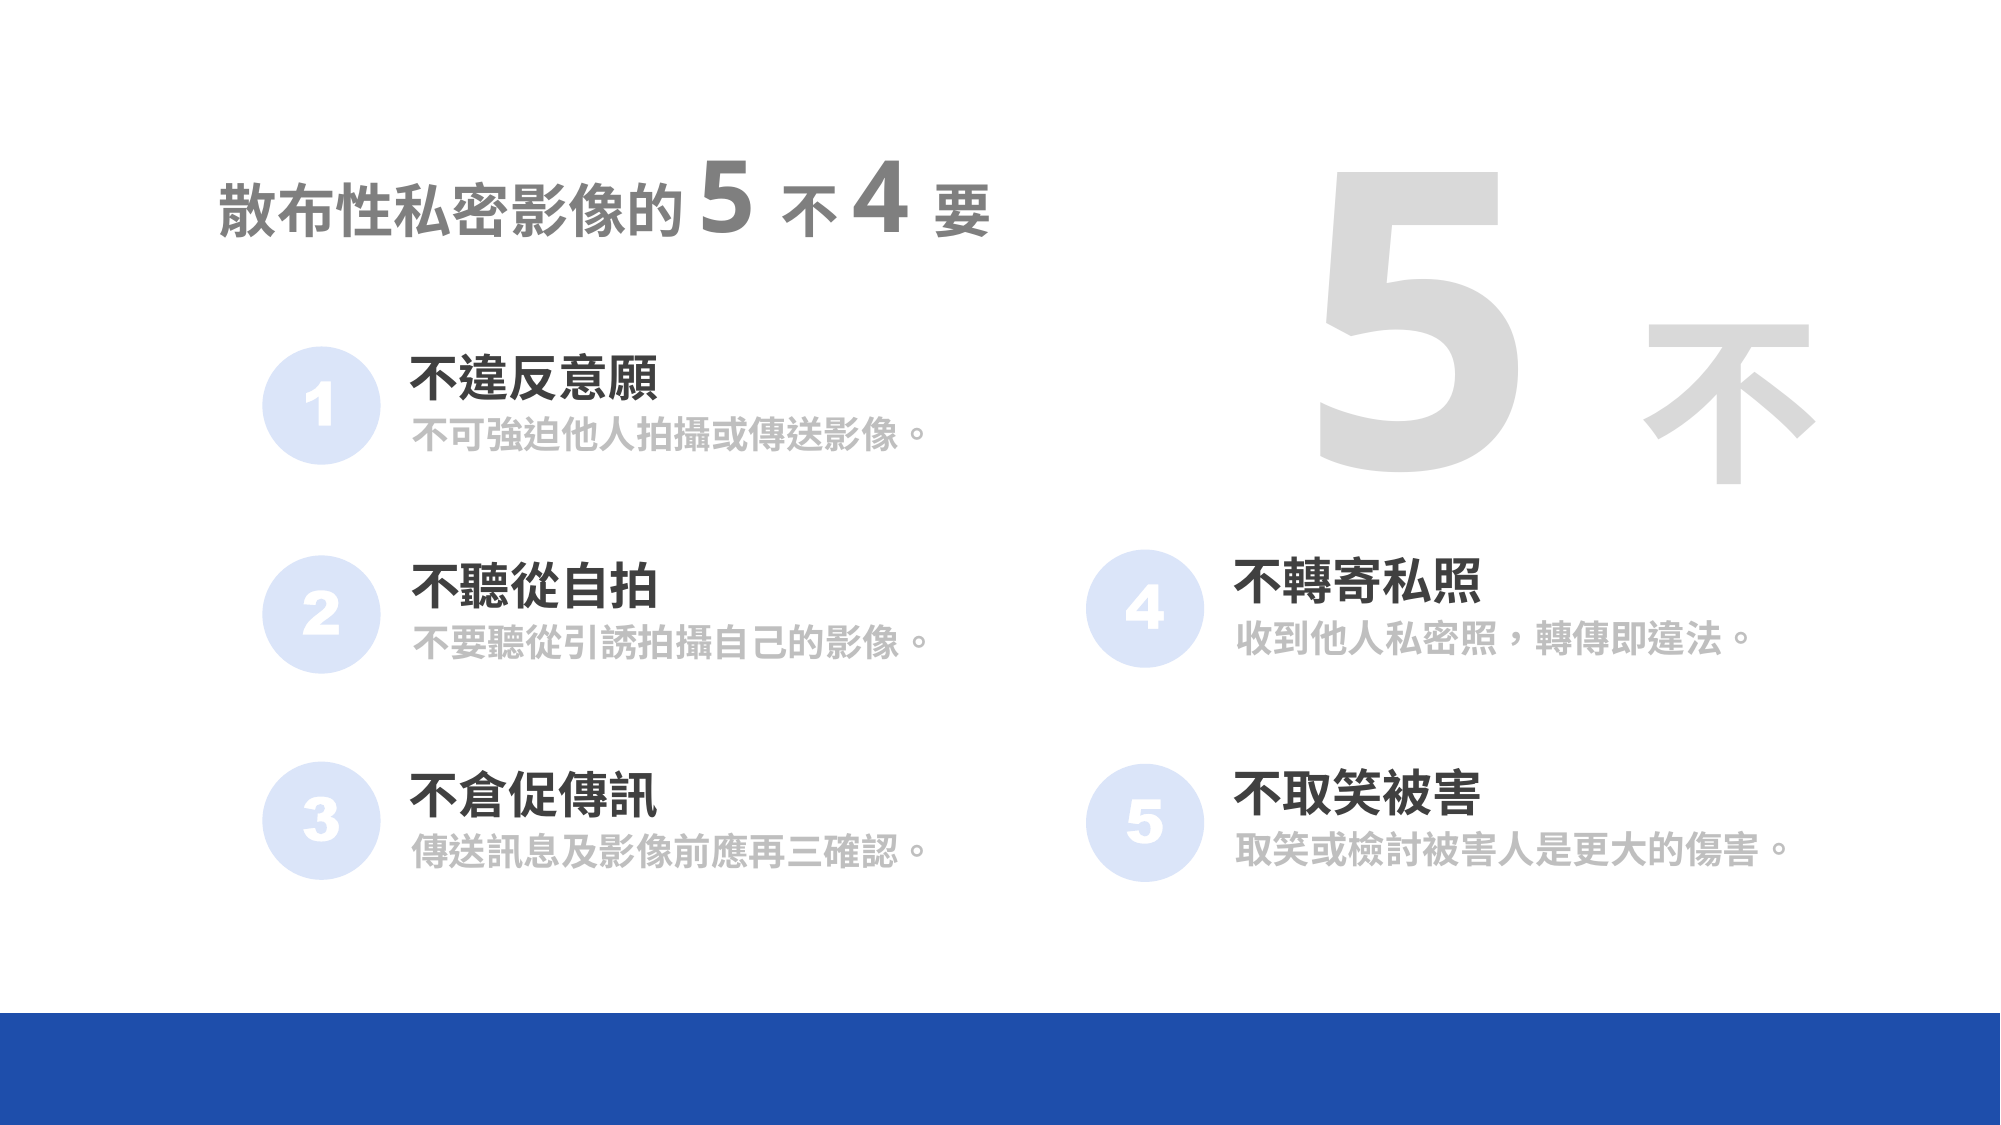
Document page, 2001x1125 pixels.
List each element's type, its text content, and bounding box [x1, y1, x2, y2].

text_box [0, 0, 2000, 1013]
text_box 不違反意願 [394, 339, 674, 414]
text_box 取笑或檢討被害人是更大的傷害。 [1220, 819, 1813, 879]
text_box 不要聽從引誘拍攝自己的影像。 [398, 612, 953, 672]
text_box 收到他人私密照，轉傳即違法。 [1220, 607, 1775, 667]
text_box 傳送訊息及影像前應再三確認。 [396, 821, 952, 881]
text_box 不倉促傳訊 [394, 756, 674, 831]
text_box 不可強迫他人拍攝或傳送影像。 [396, 404, 952, 464]
text_box 散布性私密影像的5不4要 [204, 125, 1007, 260]
text_box 不取笑被害 [1218, 754, 1498, 829]
text_box 不聽從自拍 [395, 547, 675, 622]
text_box 5不 [1286, 46, 1836, 559]
text_box 不轉寄私照 [1218, 542, 1498, 617]
